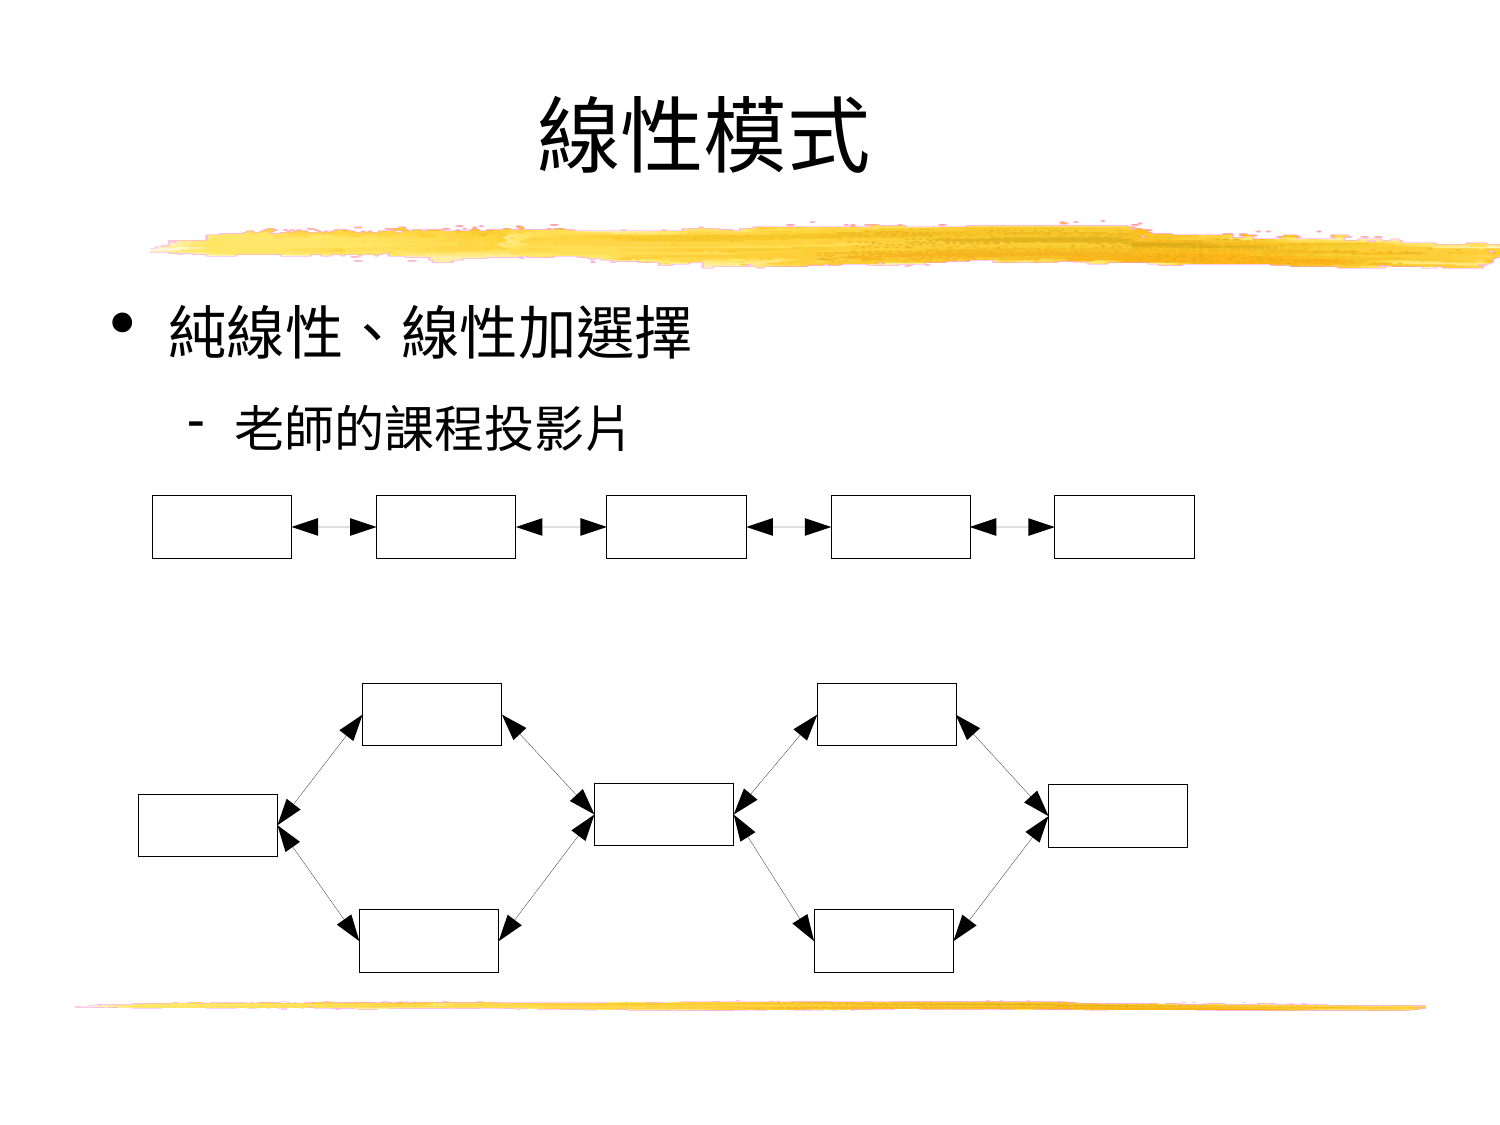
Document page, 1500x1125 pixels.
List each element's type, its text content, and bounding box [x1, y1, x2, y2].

title 線性模式 [66, 30, 1342, 231]
picture [75, 999, 1426, 1013]
picture [150, 215, 1500, 279]
list 純線性、線性加選擇 老師的課程投影片 [112, 287, 1388, 492]
